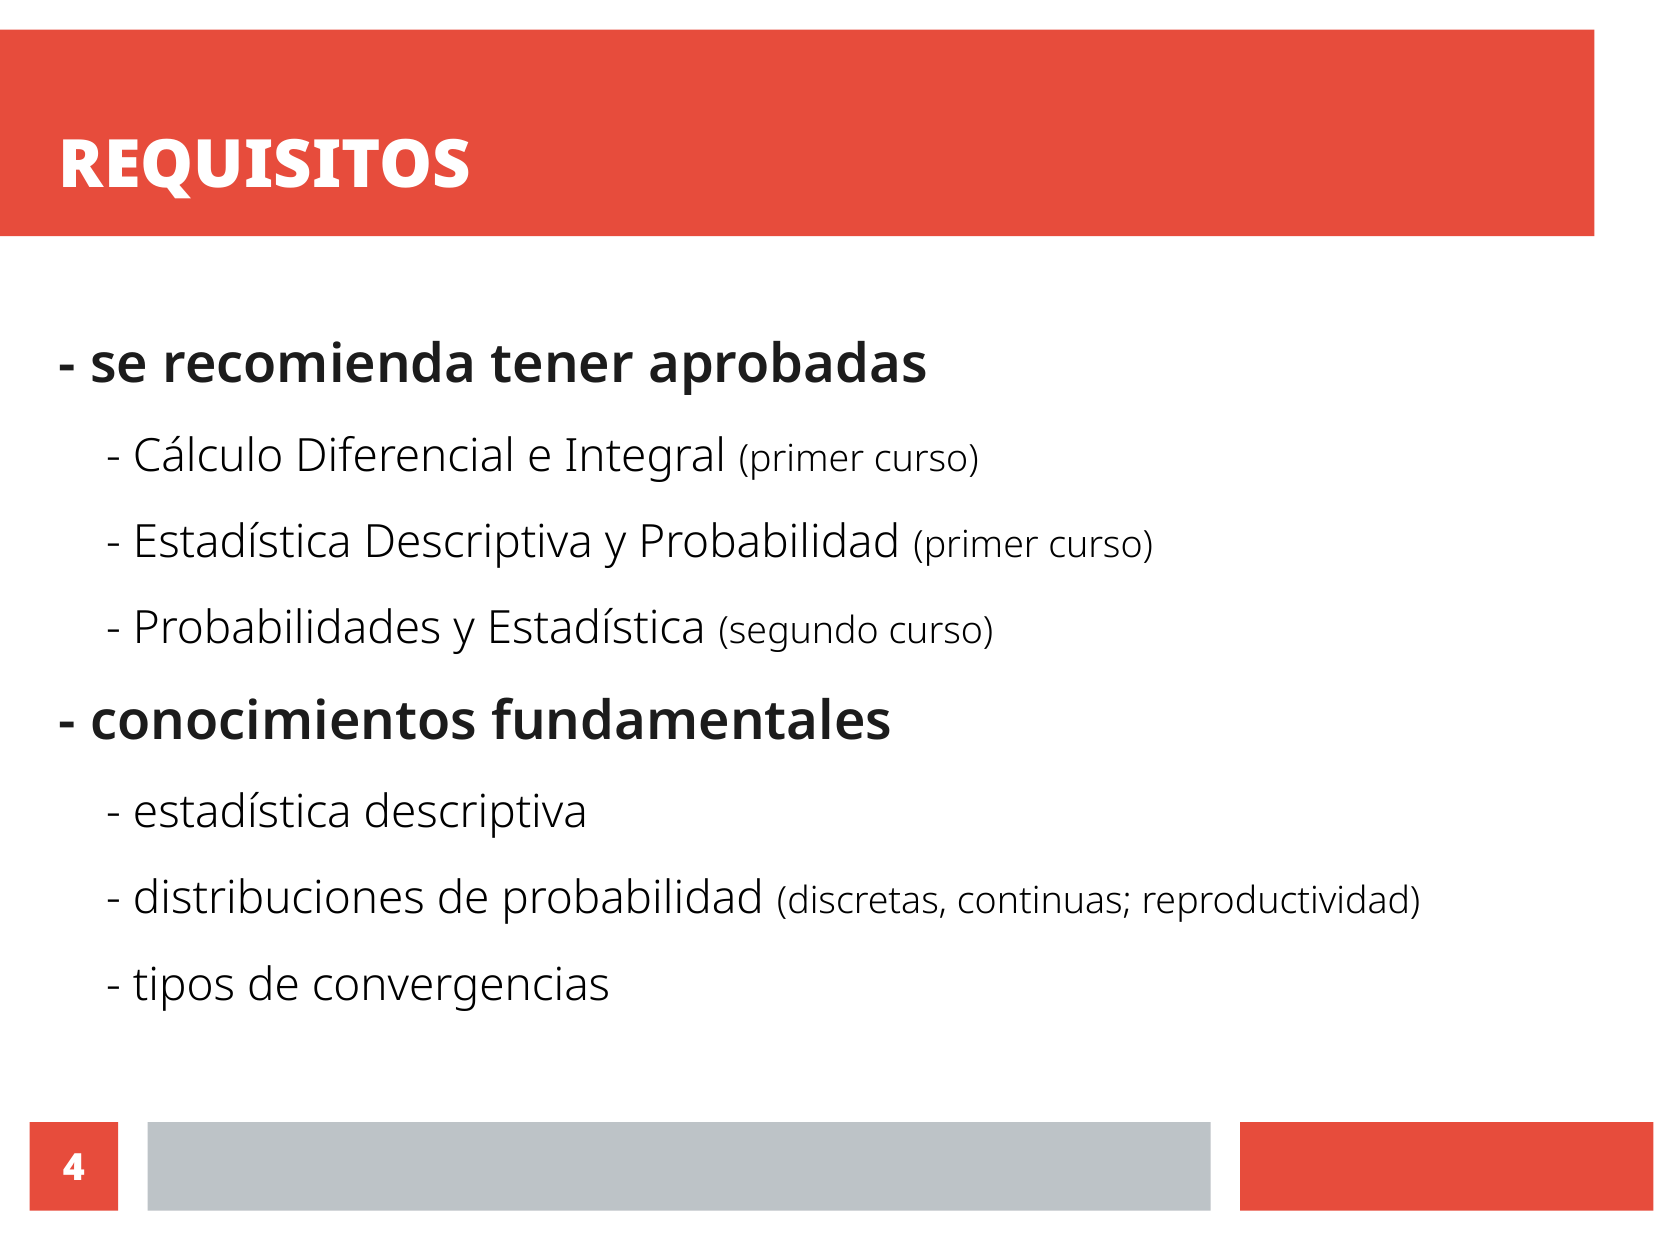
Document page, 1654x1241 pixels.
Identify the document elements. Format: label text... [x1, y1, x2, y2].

list - se recomienda tener aprobadas - Cálculo Diferencial e Integral (primer curso) - Estadística Descriptiva y Probabilidad (primer curso) - Probabilidades y Estadística (segundo curso) - conocimientos fundamentales - estadística descriptiva - distribuciones de probabilidad (discretas, continuas; reproductividad) - tipos de convergencias [59, 324, 1565, 1093]
title REQUISITOS [59, 59, 1595, 207]
